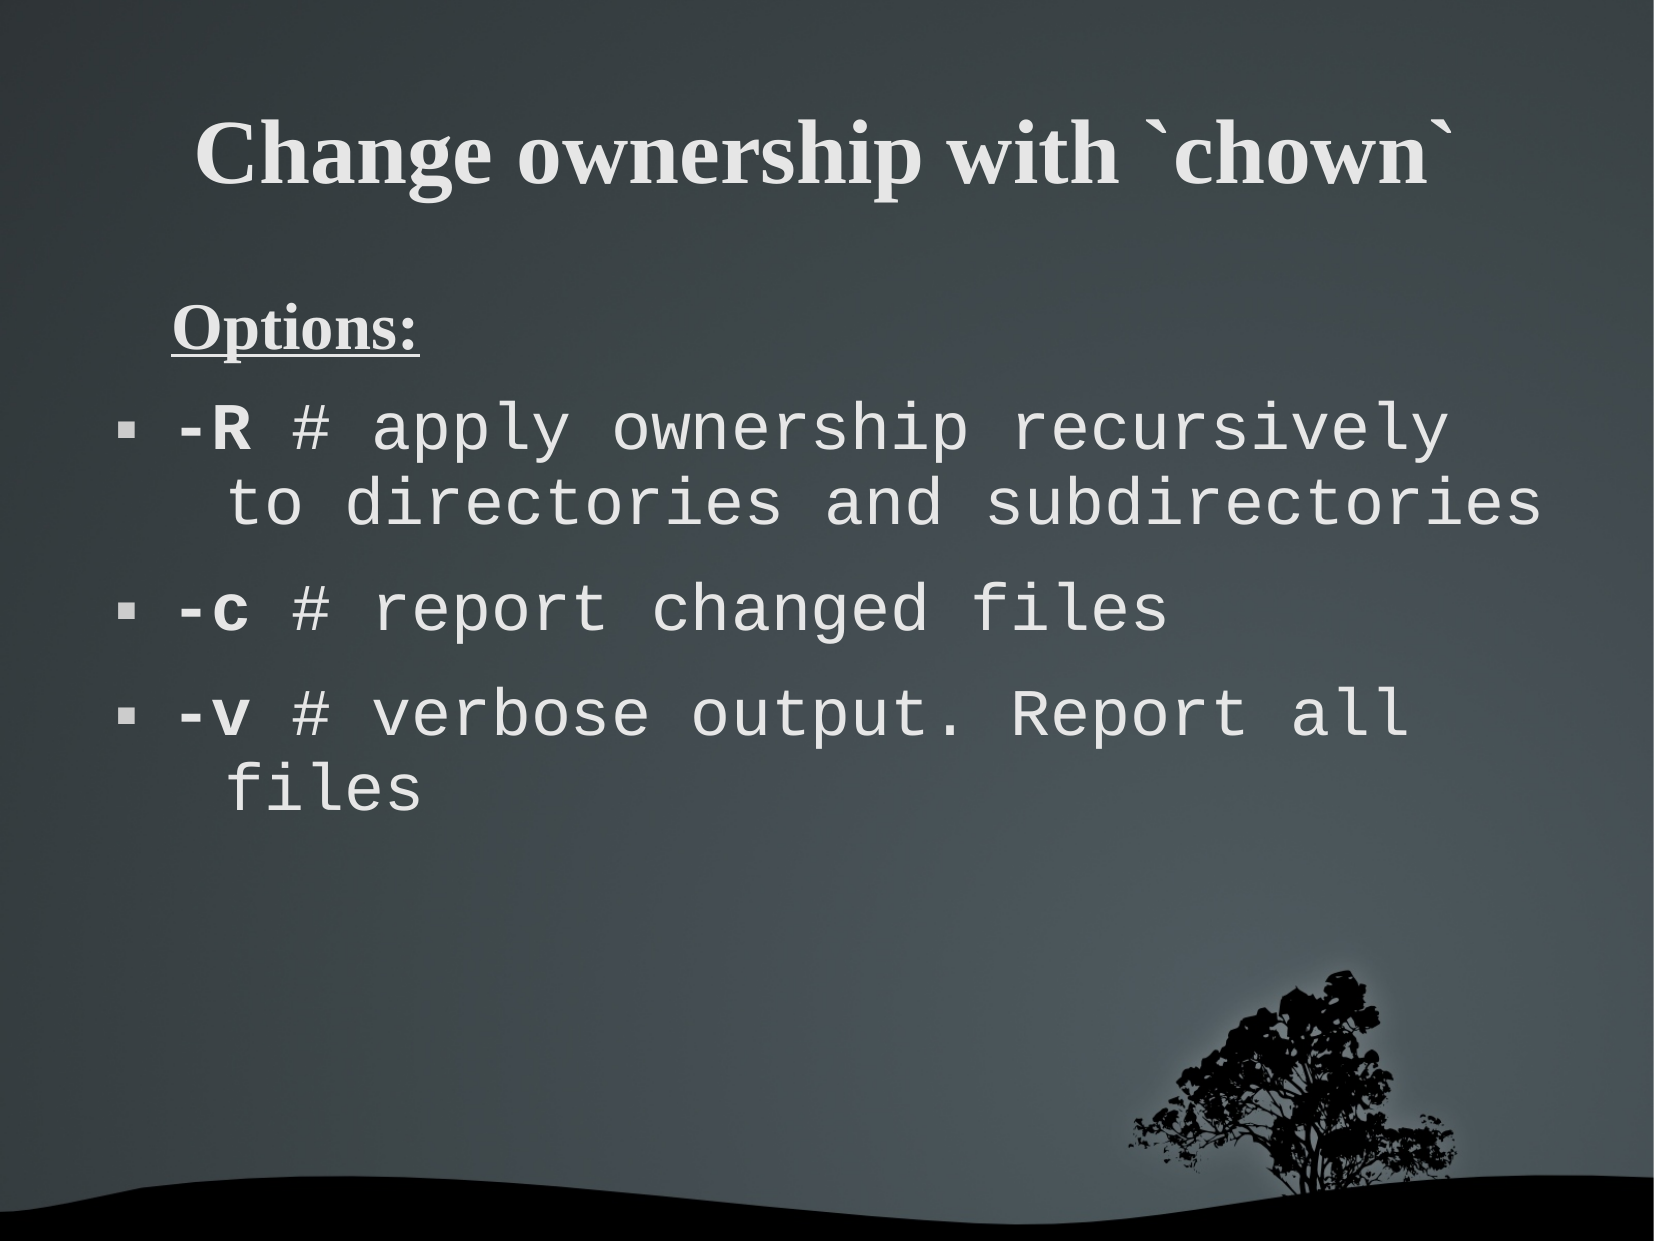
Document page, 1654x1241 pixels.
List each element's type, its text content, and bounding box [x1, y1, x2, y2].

title Change ownership with `chown` [82, 33, 1571, 273]
list Options: -R # apply ownership recursively to directories and subdirectories -c # report changed files -v # verbose output. Report all files [82, 290, 1571, 1109]
picture [0, 0, 1654, 1241]
